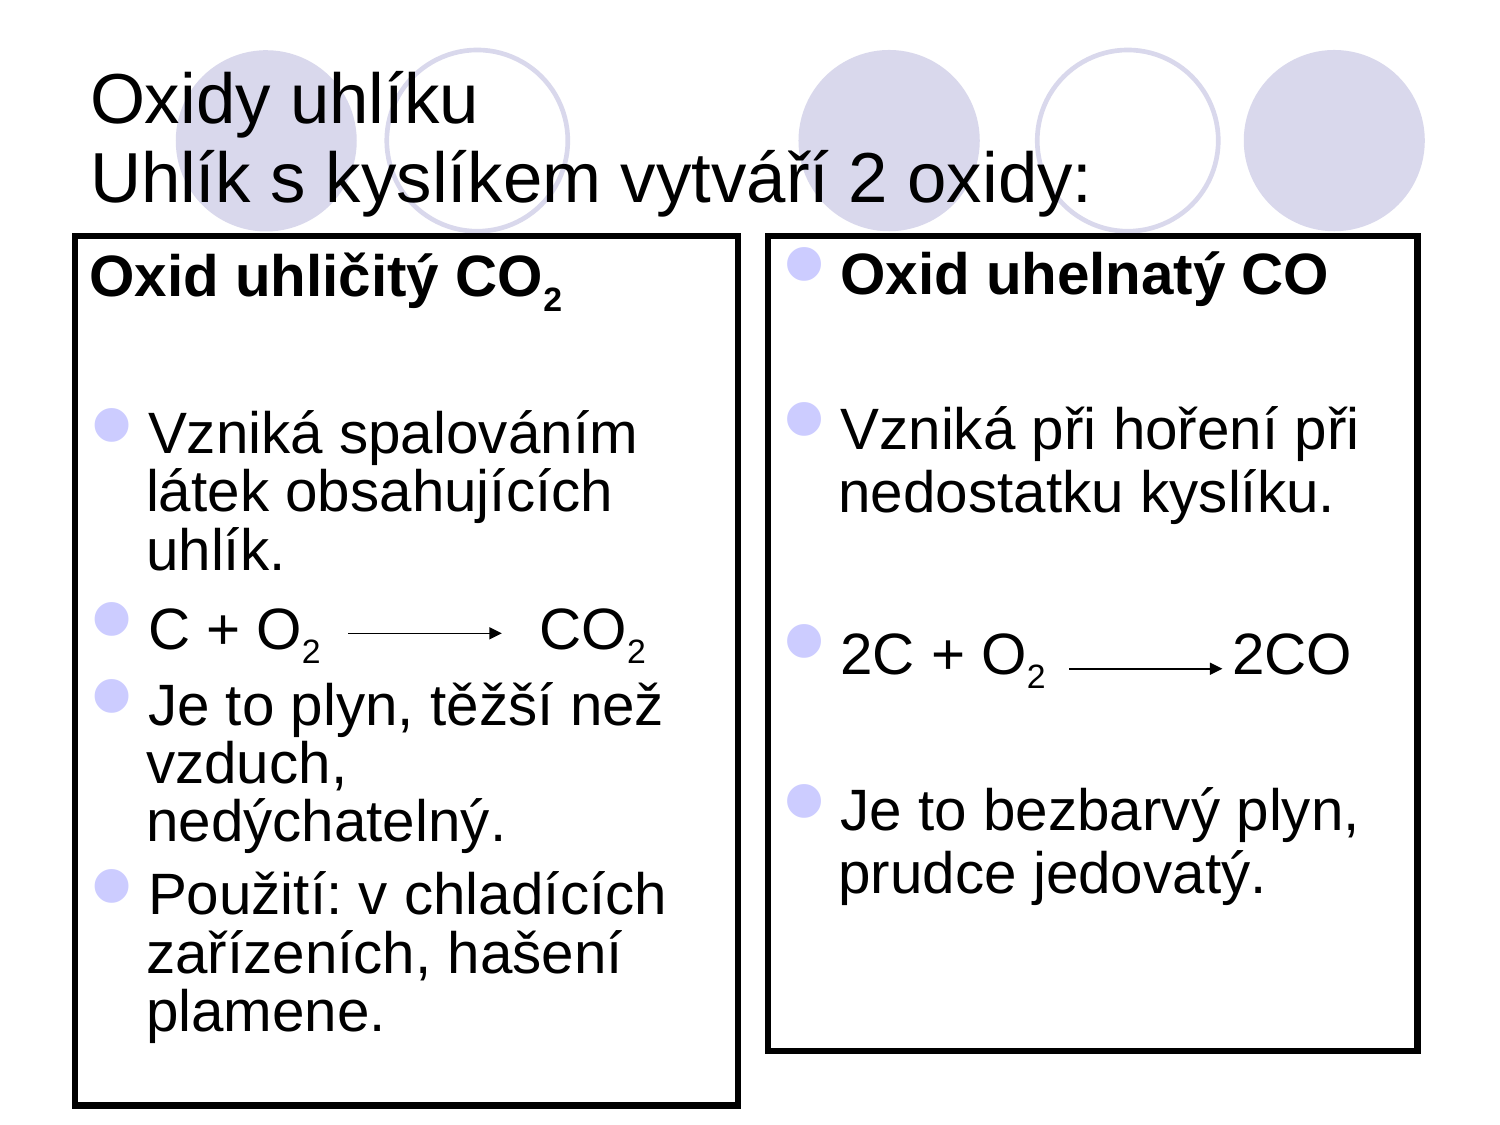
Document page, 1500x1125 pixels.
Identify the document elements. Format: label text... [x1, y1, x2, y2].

list Oxid uhličitý CO2 Vzniká spalováním látek obsahujících uhlík. C + O2 CO2 Je to plyn, těžší než vzduch, nedýchatelný. Použití: v chladících zařízeních, hašení plamene. [74, 236, 739, 1106]
text_box Oxid uhelnatý CO Vzniká při hoření při nedostatku kyslíku. 2C + O2 2CO Je to bezbarvý plyn, prudce jedovatý. [767, 236, 1418, 1052]
title Oxidy uhlíku Uhlík s kyslíkem vytváří 2 oxidy: [75, 45, 1426, 233]
